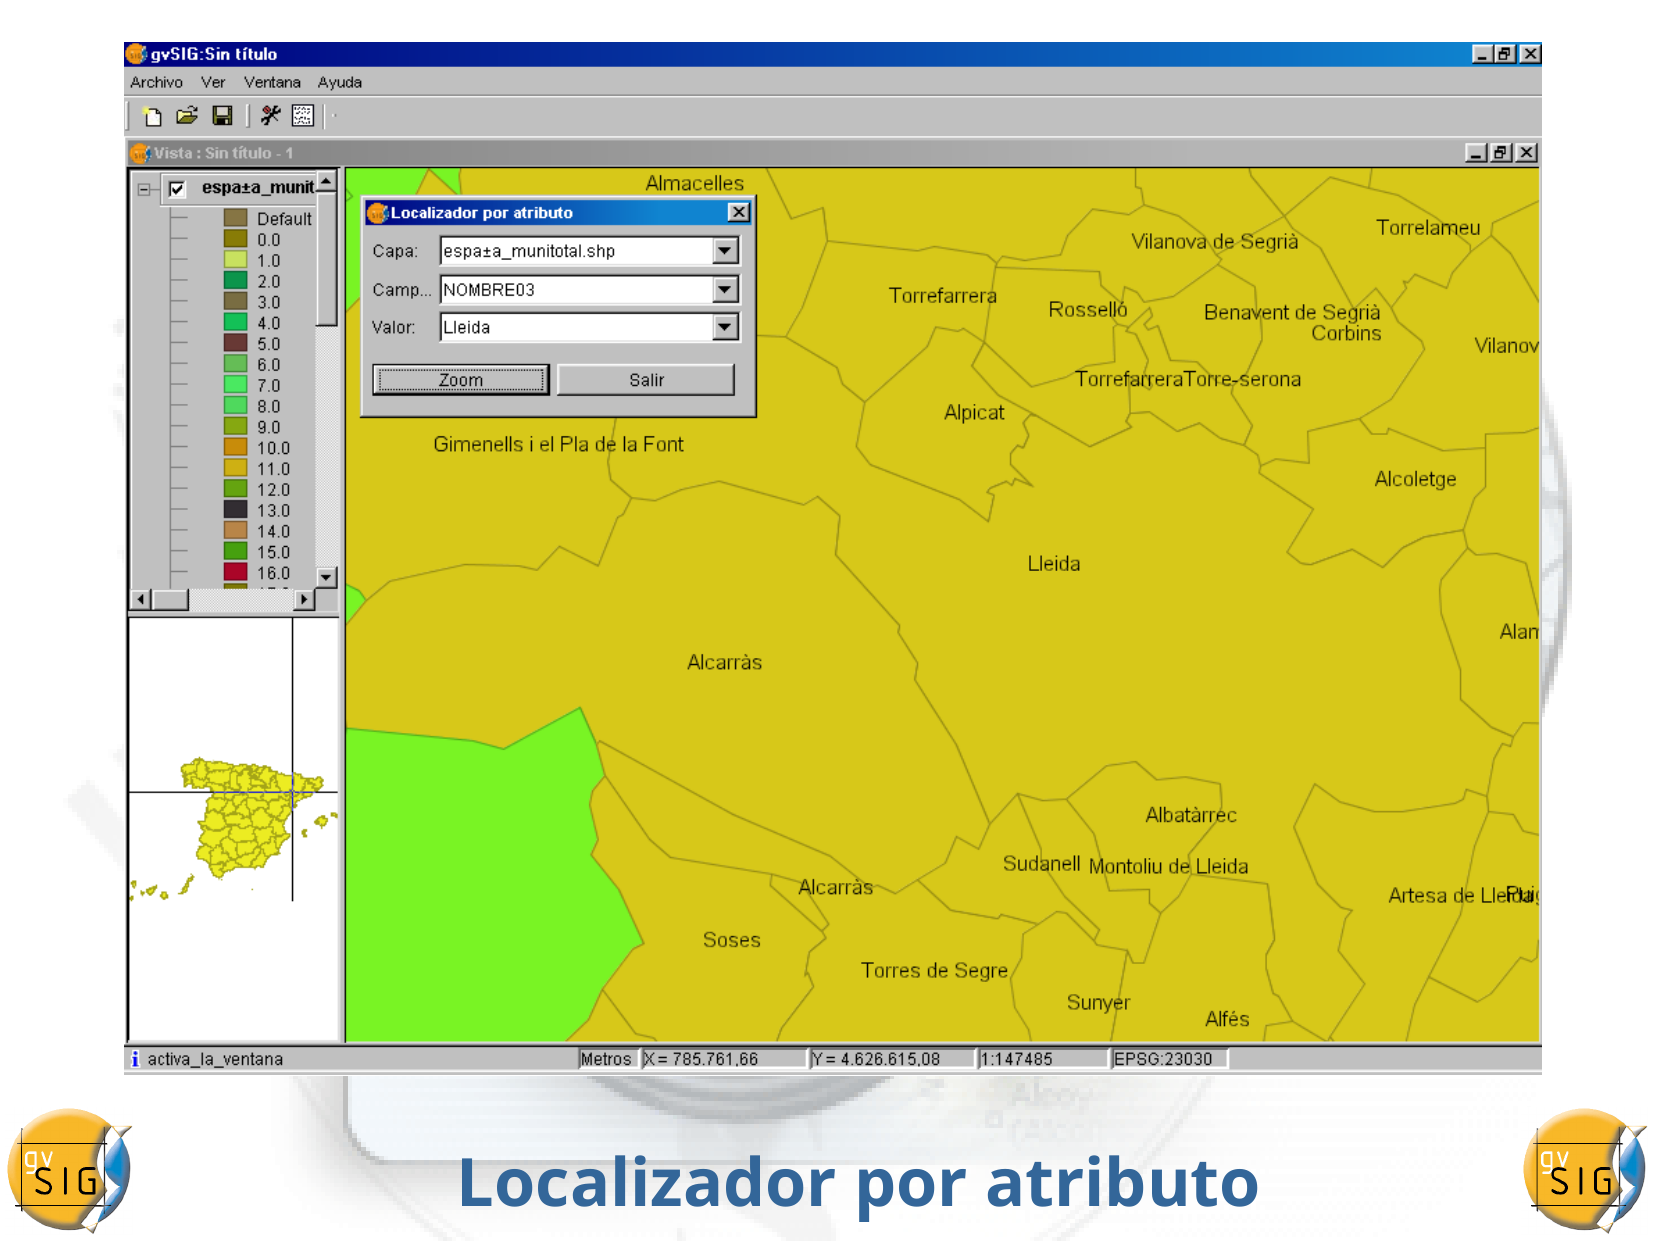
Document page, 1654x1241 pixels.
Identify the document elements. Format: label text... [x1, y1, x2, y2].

picture [1521, 1107, 1648, 1235]
list Localizador por atributo [283, 1134, 1436, 1229]
picture [5, 1107, 133, 1235]
picture [124, 42, 1542, 1076]
